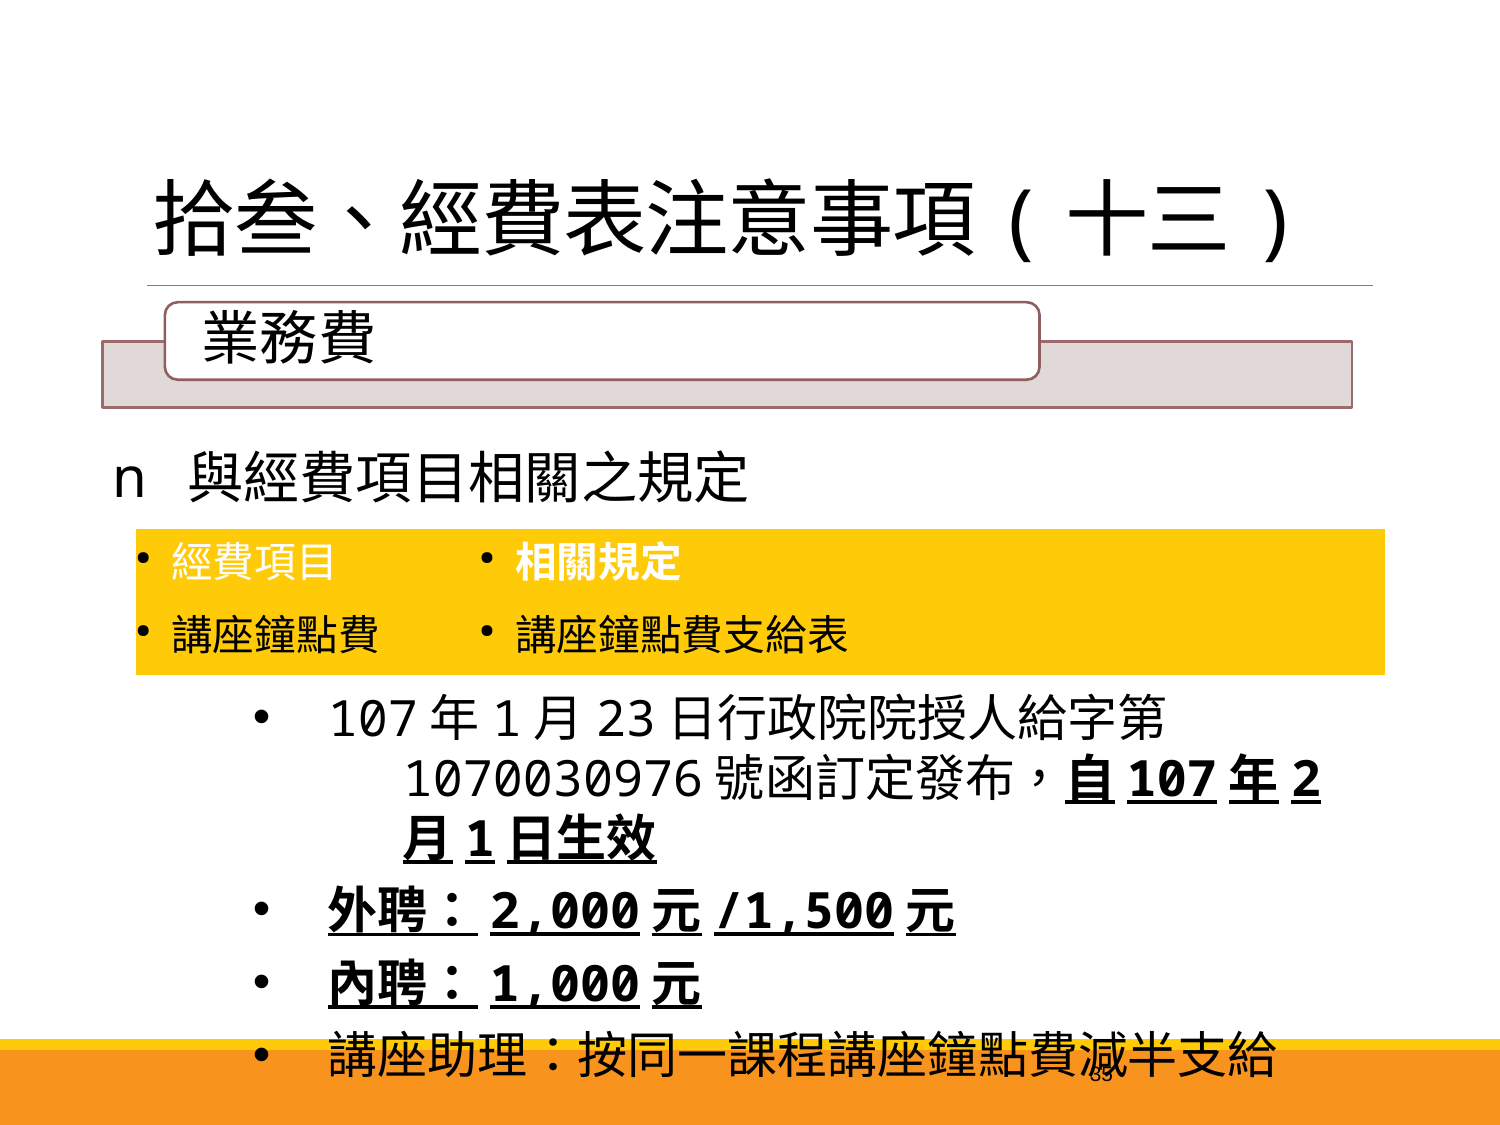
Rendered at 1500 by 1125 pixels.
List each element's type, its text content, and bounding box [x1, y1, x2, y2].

text_box 35 [1074, 1042, 1426, 1103]
text_box 業務費 [164, 302, 1040, 380]
text_box [102, 342, 1352, 408]
table_cell 講座鐘點費 [136, 602, 480, 675]
table_header 相關規定 [480, 529, 1385, 602]
title 拾叁、經費表注意事項(十三) [118, 96, 1337, 275]
text_box 與經費項目相關之規定 [97, 435, 1361, 517]
table_cell 講座鐘點費支給表 [480, 602, 1385, 675]
text_box 107年1月23日行政院院授人給字第1070030976號函訂定發布，自107年2月1日生效 外聘：2,000元/1,500元 內聘：1,000元 講座助理：按同一課程講座鐘點費減半支給 [88, 679, 1352, 1091]
table_header 經費項目 [136, 529, 480, 602]
